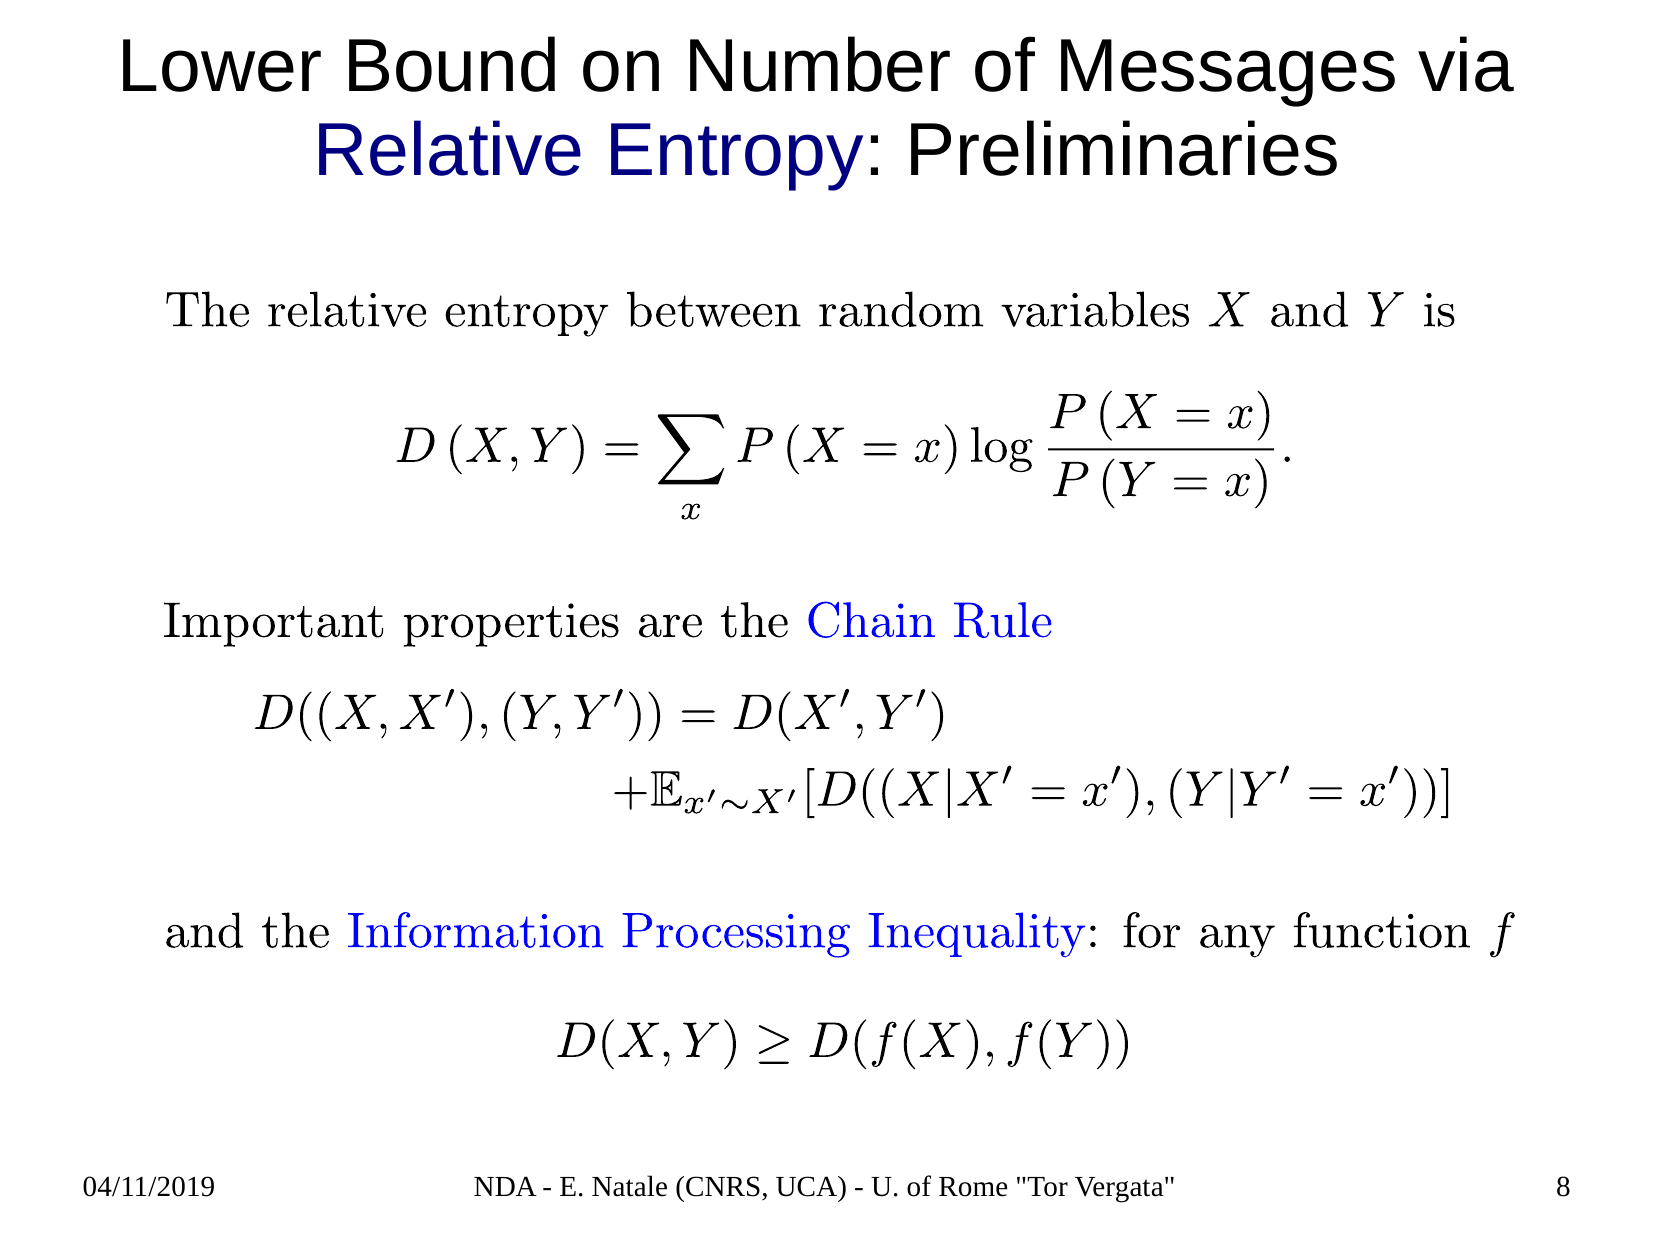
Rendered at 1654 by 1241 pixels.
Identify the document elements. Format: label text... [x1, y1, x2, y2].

title Lower Bound on Number of Messages via Relative Entropy: Preliminaries [82, 23, 1571, 192]
text_box [166, 911, 1515, 1070]
text_box [613, 765, 1449, 819]
text_box [166, 291, 1455, 520]
text_box [254, 688, 944, 742]
text_box [164, 601, 1052, 647]
